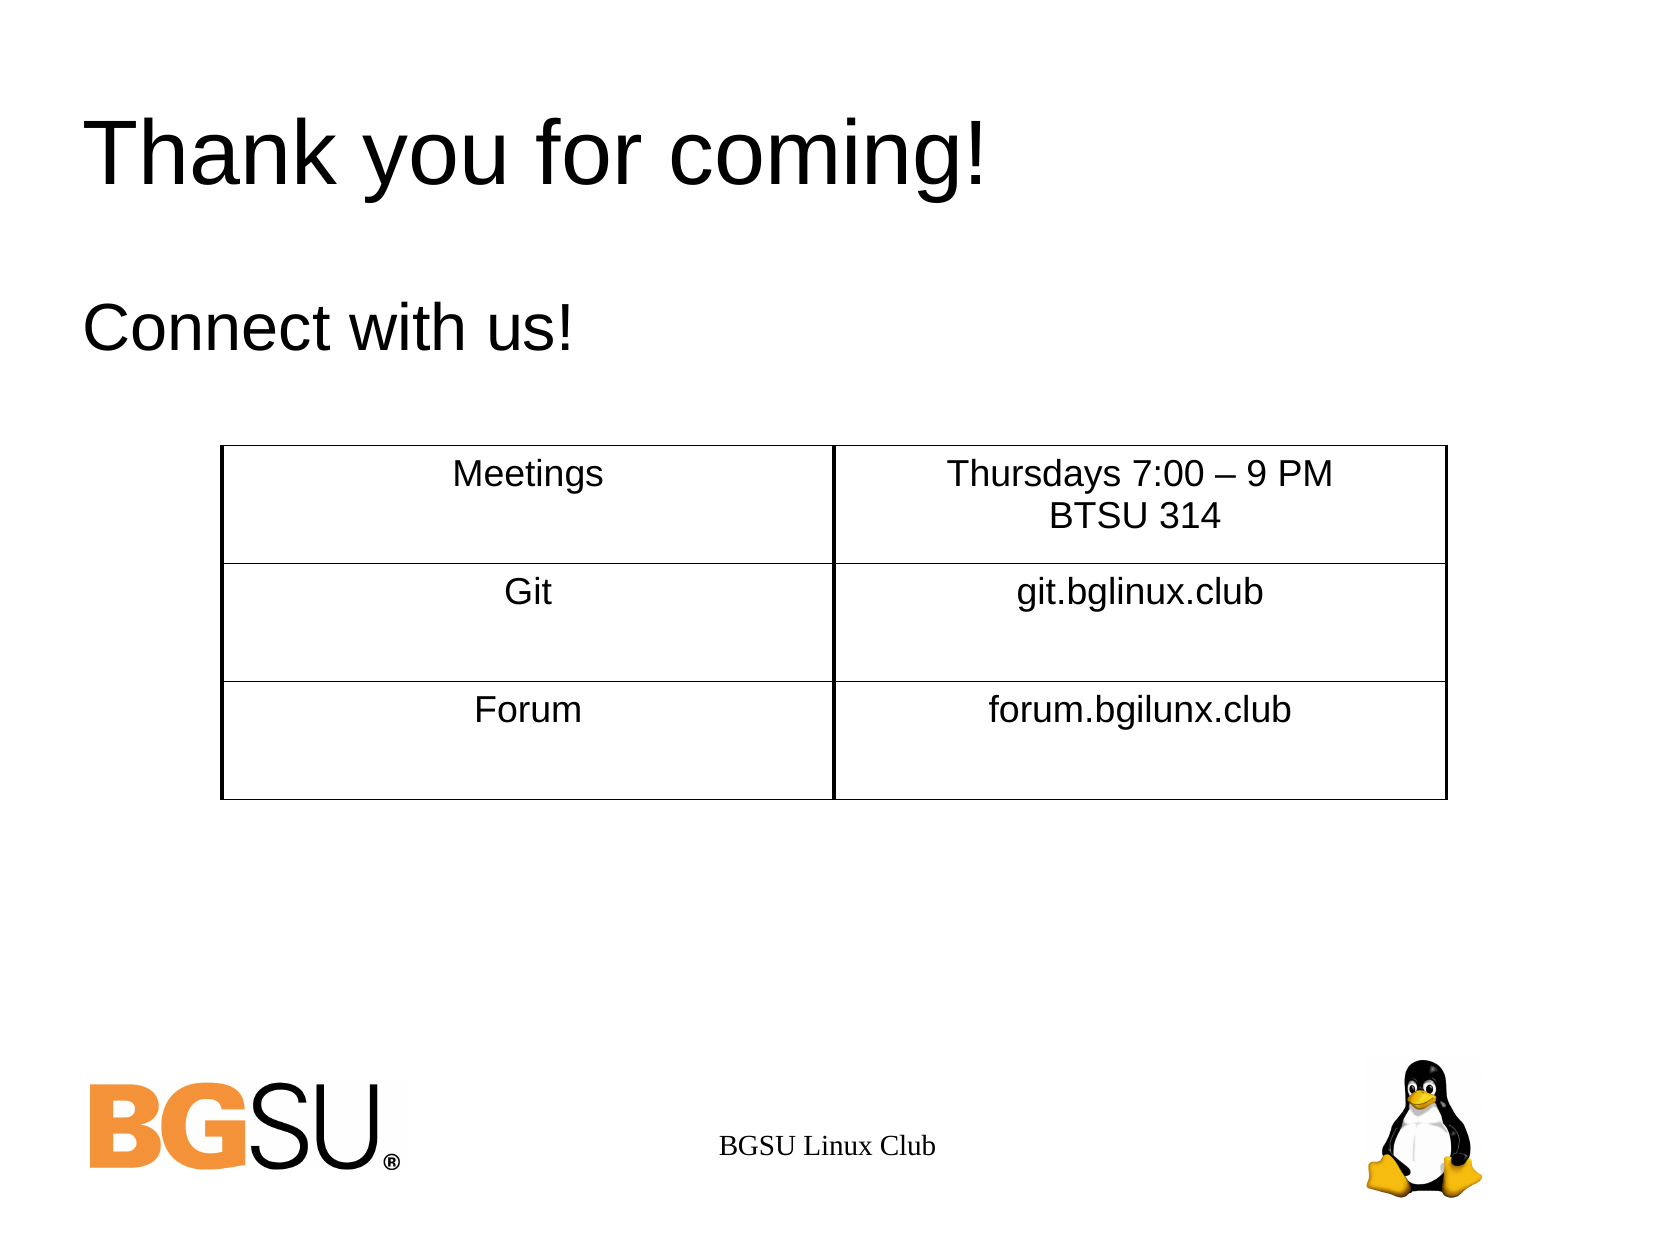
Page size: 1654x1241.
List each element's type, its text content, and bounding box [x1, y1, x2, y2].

table_cell forum.bgilunx.club [836, 682, 1445, 799]
table_header Thursdays 7:00 – 9 PM BTSU 314 [836, 446, 1445, 563]
table_cell Git [224, 564, 832, 681]
table_header Meetings [224, 446, 832, 563]
table_cell git.bglinux.club [836, 564, 1445, 681]
table_cell Forum [224, 682, 832, 799]
picture [90, 1082, 409, 1170]
text_box Connect with us! [82, 290, 1571, 436]
footer BGSU Linux Club [565, 1129, 1090, 1216]
title Thank you for coming! [82, 49, 1571, 257]
picture [1364, 1057, 1485, 1201]
